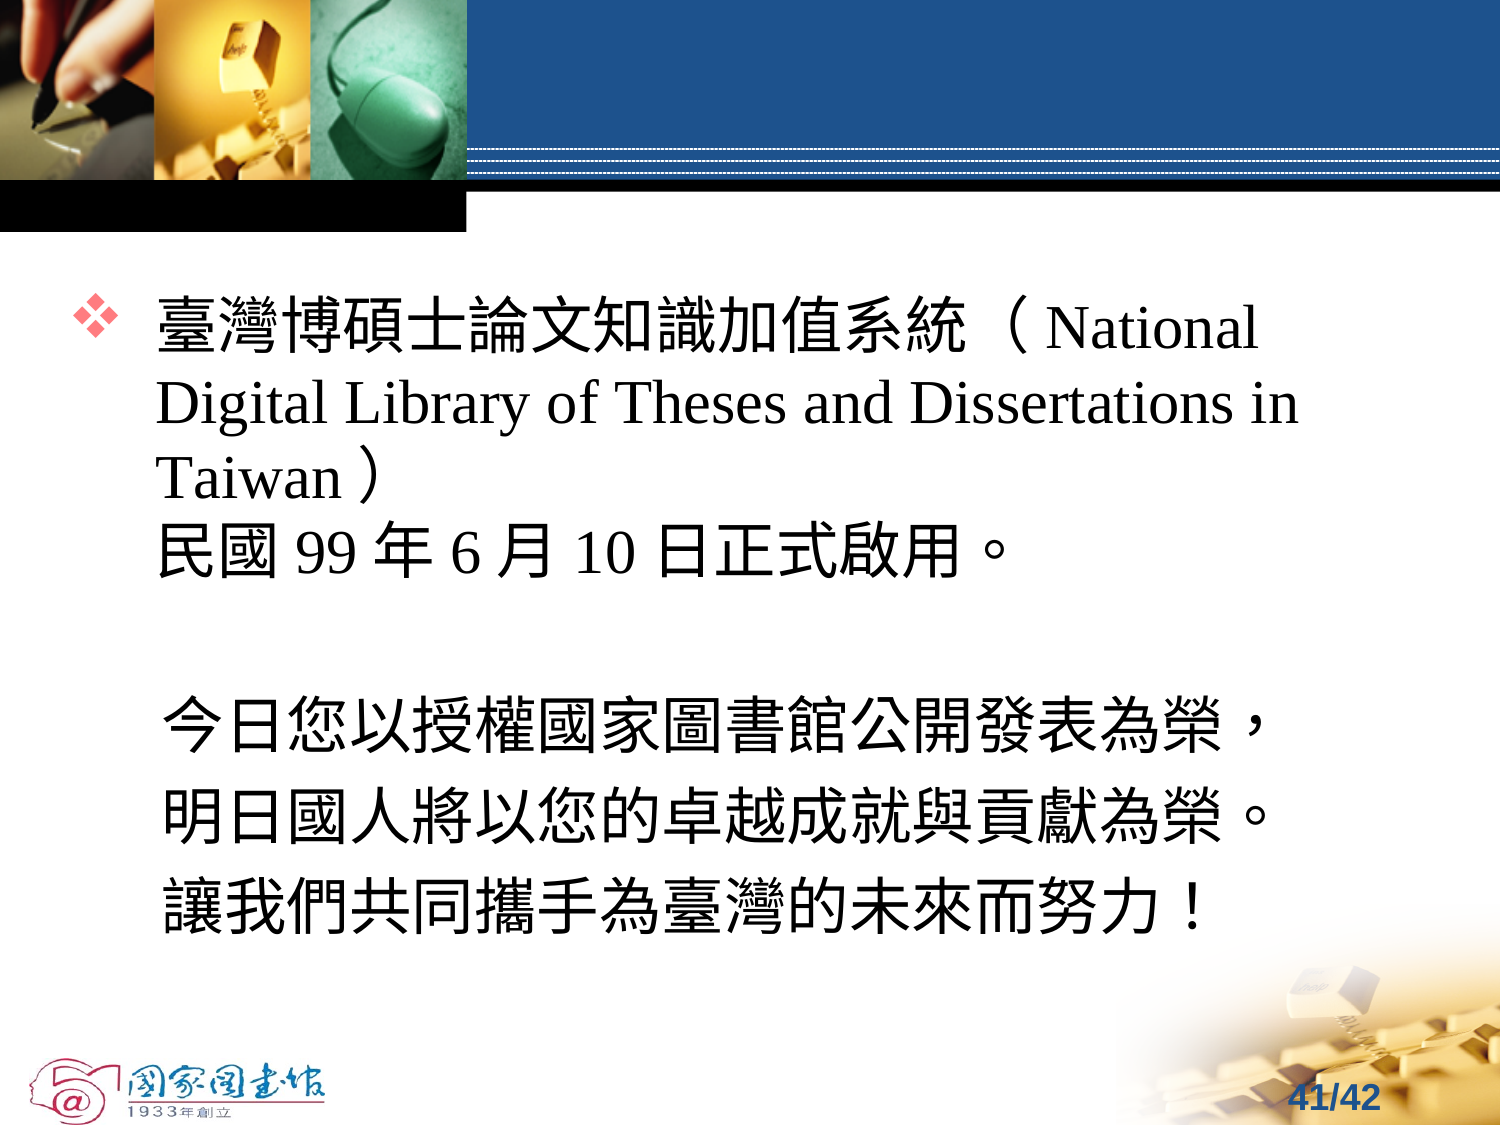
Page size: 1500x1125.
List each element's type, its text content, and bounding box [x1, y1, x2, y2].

list 臺灣博碩士論文知識加值系統（National Digital Library of Theses and Dissertations in Taiwan） 民國99年6月10日正式啟用。 今日您以授權國家圖書館公開發表為榮， 明日國人將以您的卓越成就與貢獻為榮。 讓我們共同攜手為臺灣的未來而努力！ [53, 278, 1459, 953]
picture [29, 1058, 325, 1125]
